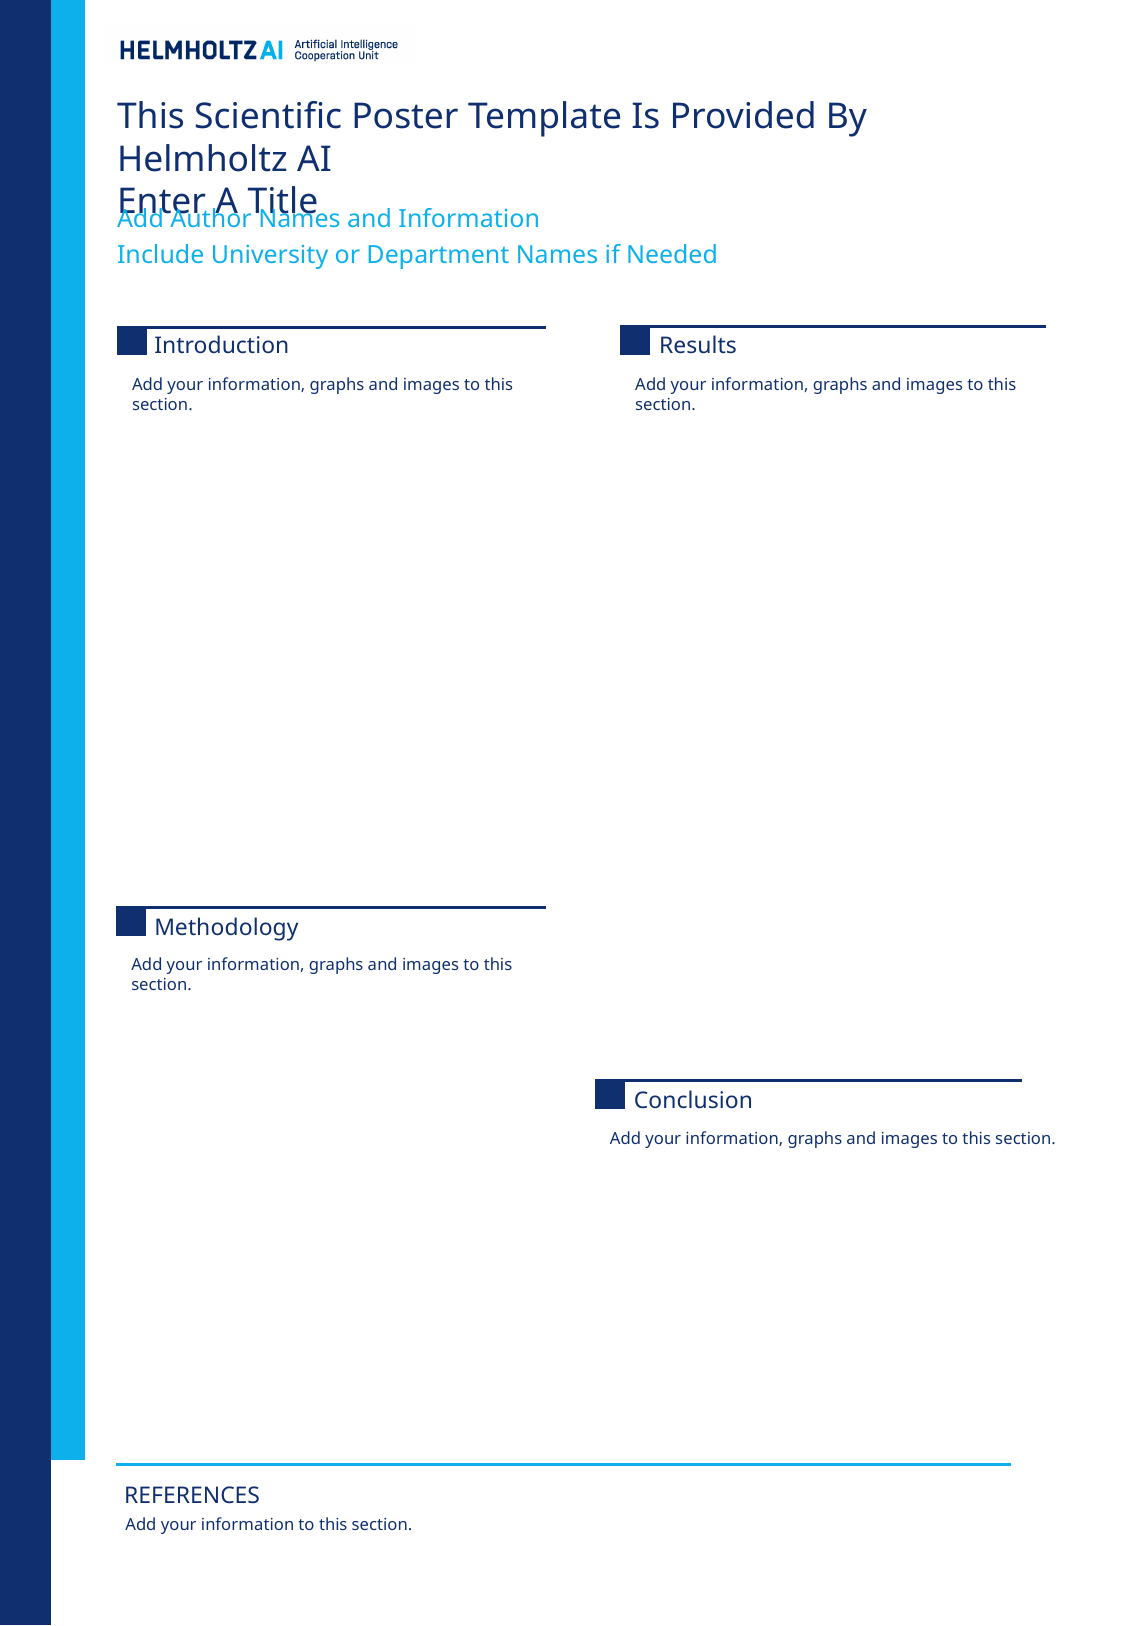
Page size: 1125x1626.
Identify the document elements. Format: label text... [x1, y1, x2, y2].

text_box Conclusion [618, 1078, 1125, 1121]
text_box Add your information, graphs and images to this section. [620, 366, 1075, 402]
text_box Add your information, graphs and images to this section. [595, 1120, 1075, 1156]
text_box This Scientific Poster Template Is Provided By Helmholtz AI Enter A Title [117, 93, 1046, 183]
text_box Add your information, graphs and images to this section. [117, 366, 572, 402]
text_box [595, 1082, 625, 1109]
text_box REFERENCES [109, 1473, 713, 1517]
text_box Add your information, graphs and images to this section. [116, 946, 563, 983]
text_box Add Author Names and Information Include University or Department Names if Needed [117, 202, 1046, 269]
text_box Methodology [139, 905, 743, 949]
text_box [117, 329, 147, 355]
text_box [620, 328, 644, 355]
text_box Results [644, 323, 1125, 367]
text_box [116, 909, 146, 936]
text_box Add your information to this section. [110, 1506, 556, 1542]
text_box Introduction [139, 323, 644, 367]
